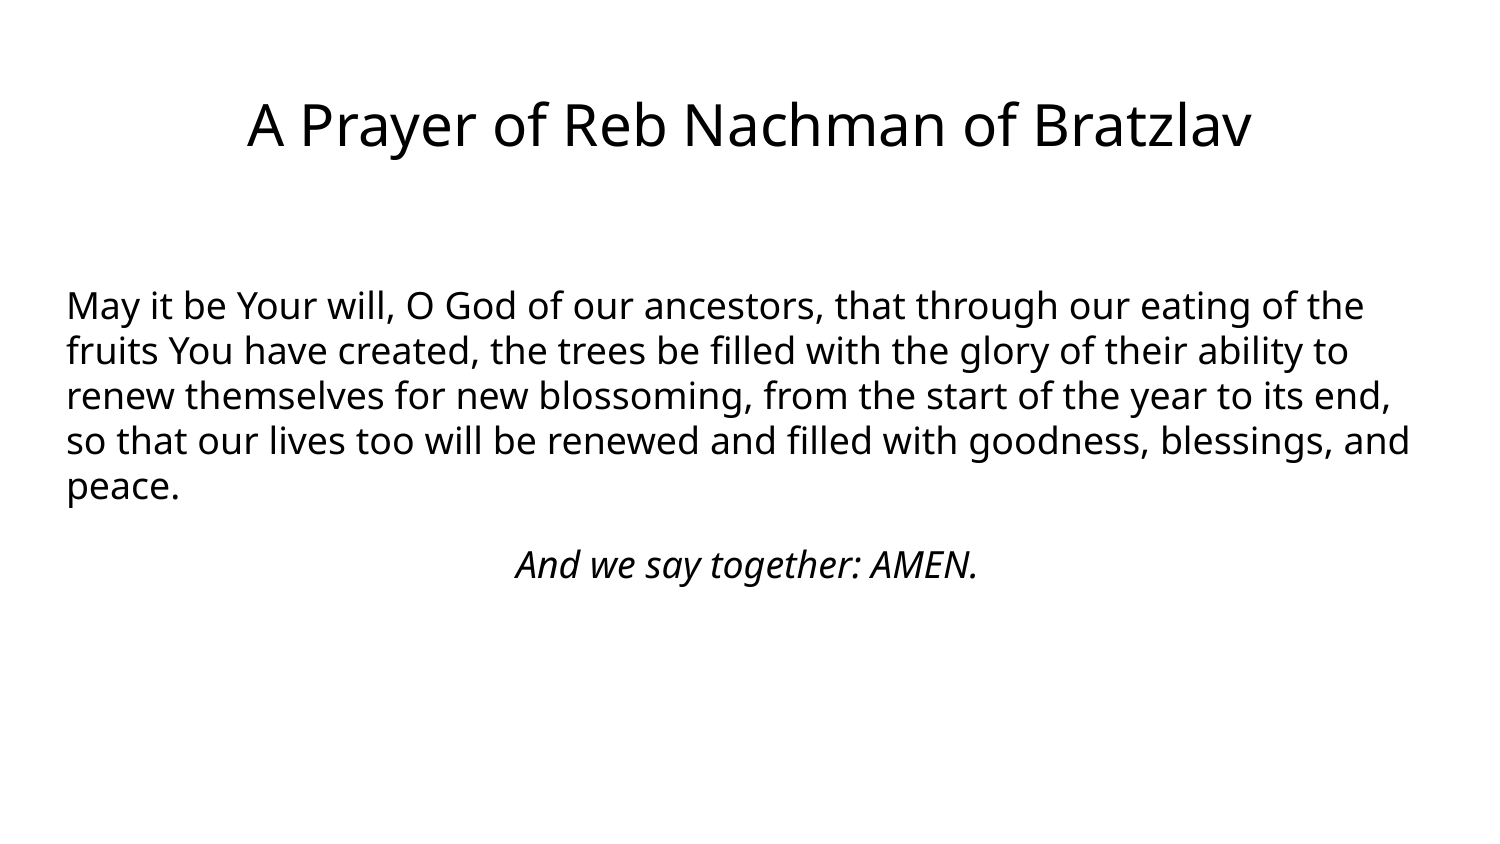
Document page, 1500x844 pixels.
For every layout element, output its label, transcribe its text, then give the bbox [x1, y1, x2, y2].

title A Prayer of Reb Nachman of Bratzlav [51, 72, 1449, 167]
list May it be Your will, O God of our ancestors, that through our eating of the fruits You have created, the trees be filled with the glory of their ability to renew themselves for new blossoming, from the start of the year to its end, so that our lives too will be renewed and filled with goodness, blessings, and peace. And we say together: AMEN. [51, 189, 1449, 750]
